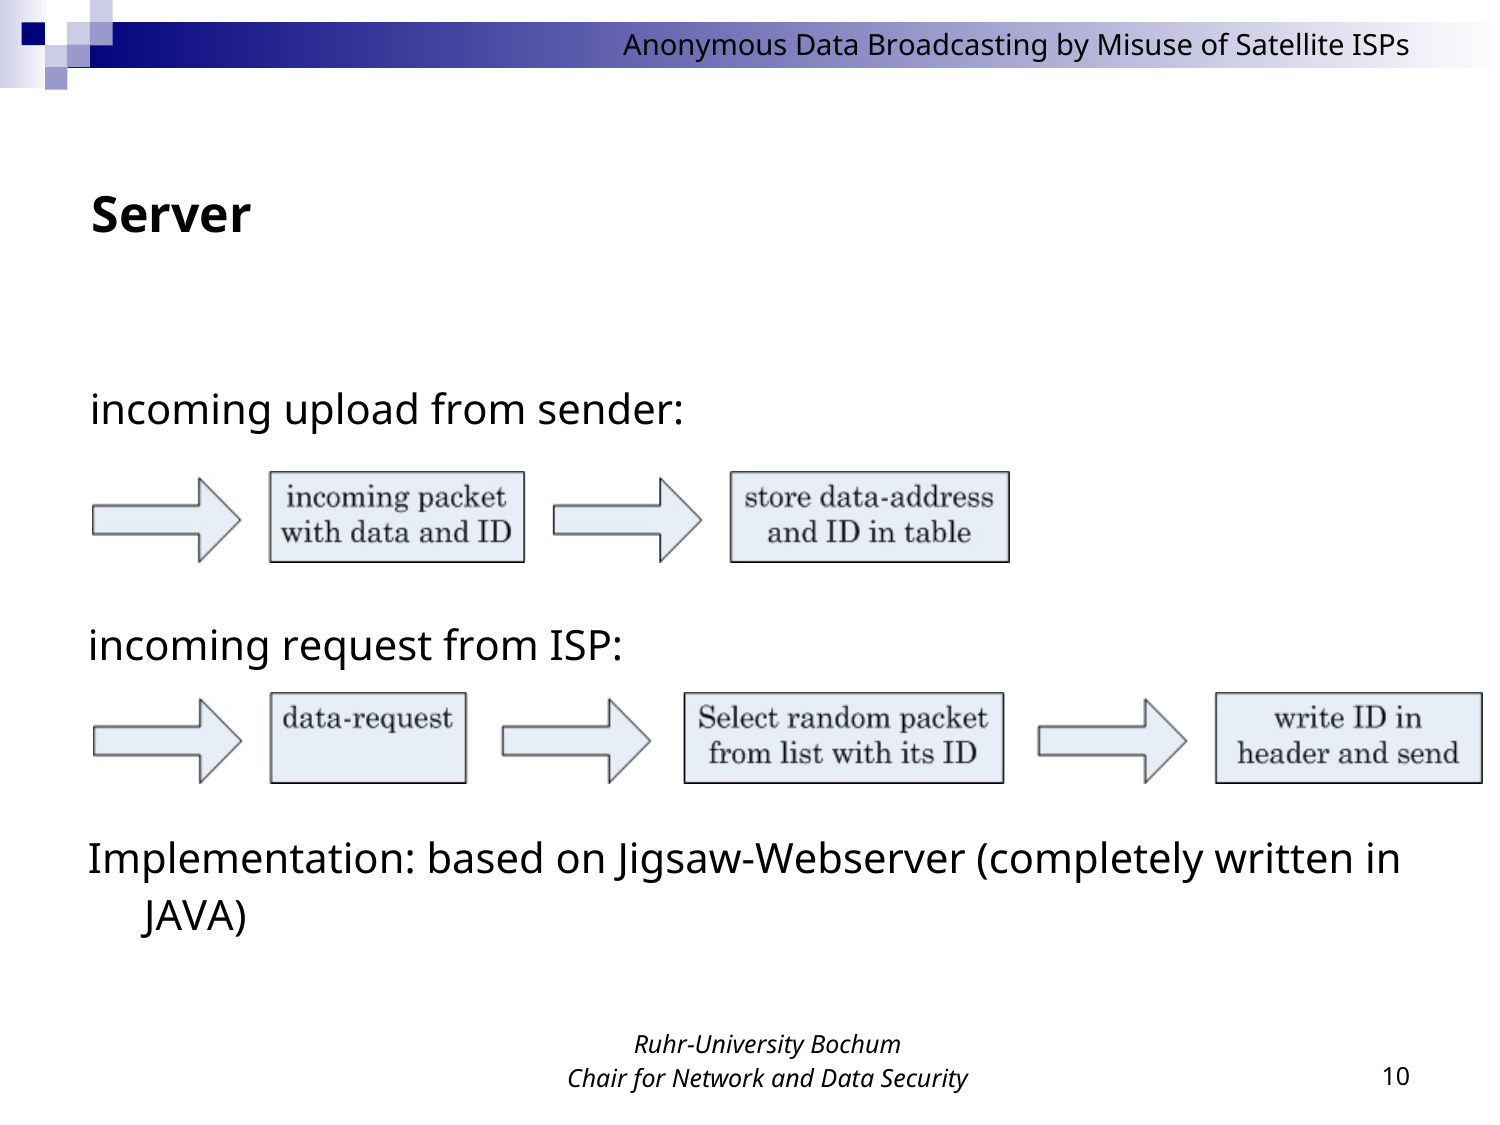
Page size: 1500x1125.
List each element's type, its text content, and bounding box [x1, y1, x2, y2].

title Anonymous Data Broadcasting by Misuse of Satellite ISPs [608, 18, 1471, 70]
text_box Ruhr-University Bochum Chair for Network and Data Security [552, 1018, 984, 1103]
text_box Implementation: based on Jigsaw-Webserver (completely written in JAVA) [73, 820, 1424, 894]
text_box Server [76, 171, 1424, 256]
picture [93, 692, 1483, 784]
picture [92, 471, 1010, 563]
text_box incoming request from ISP: [73, 608, 1424, 681]
list incoming upload from sender: [75, 372, 1426, 559]
